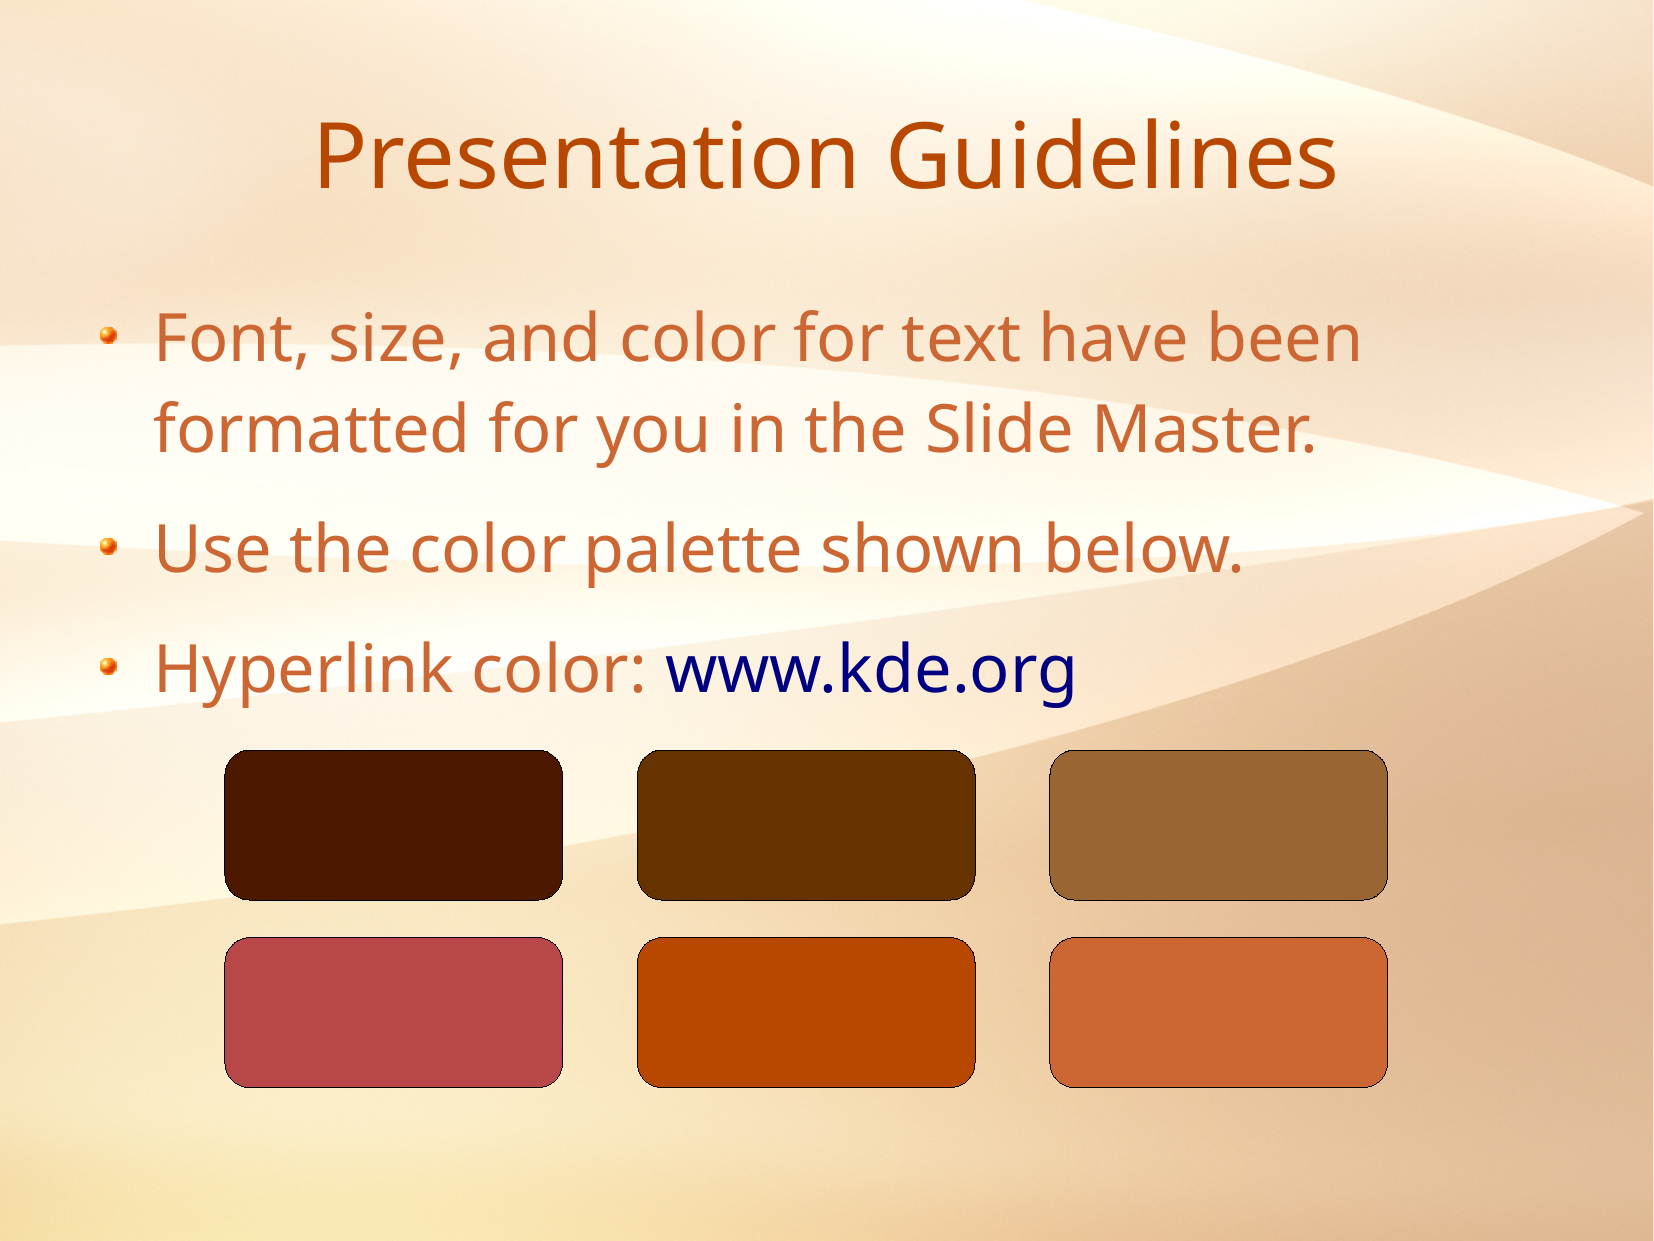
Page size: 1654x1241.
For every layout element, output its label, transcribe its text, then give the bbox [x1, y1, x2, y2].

text_box [1049, 937, 1388, 1088]
text_box [224, 750, 563, 901]
text_box [637, 750, 976, 901]
list Font, size, and color for text have been formatted for you in the Slide Master. Use the color palette shown below. Hyperlink color: www.kde.org [82, 290, 1571, 1094]
text_box [1049, 750, 1388, 901]
text_box [224, 937, 563, 1088]
title Presentation Guidelines [82, 49, 1571, 257]
text_box [637, 937, 976, 1088]
picture [0, 0, 1654, 1241]
